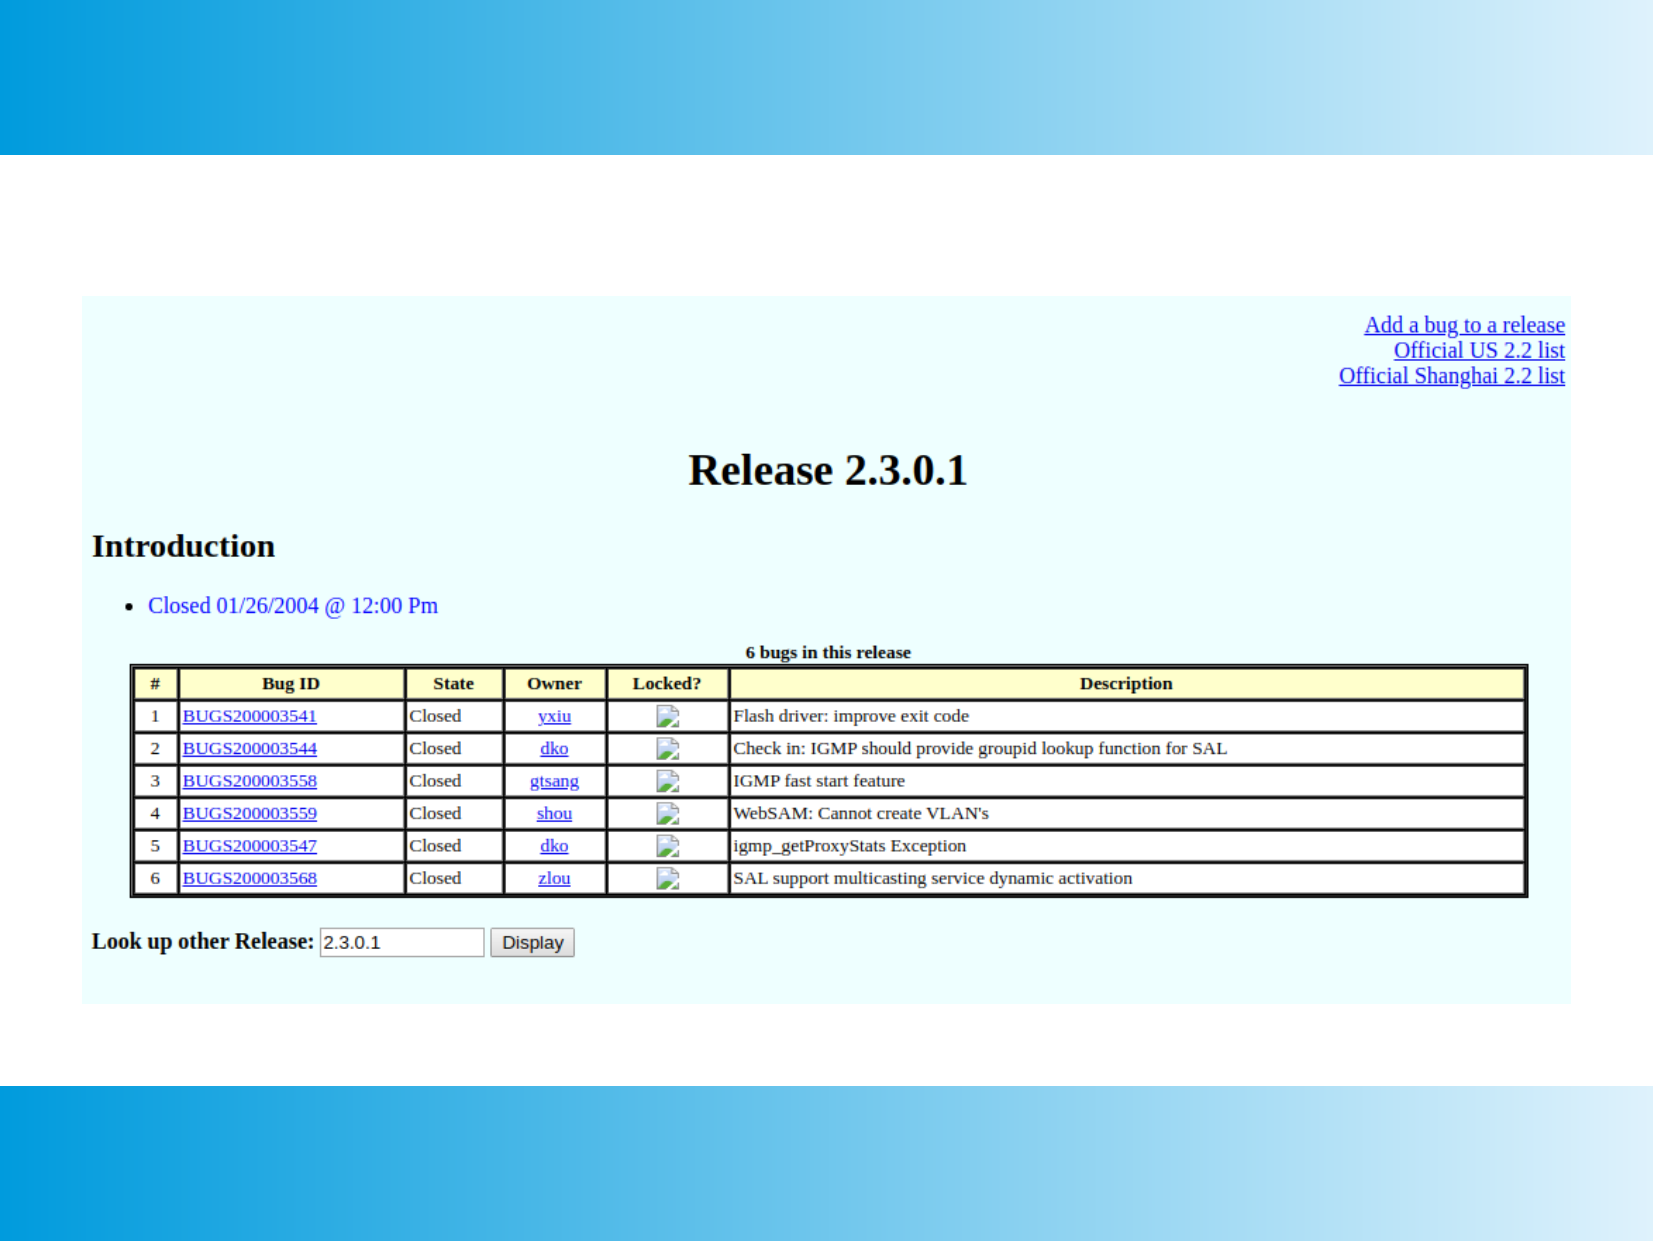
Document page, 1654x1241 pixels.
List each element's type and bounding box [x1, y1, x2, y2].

picture [82, 296, 1571, 1004]
